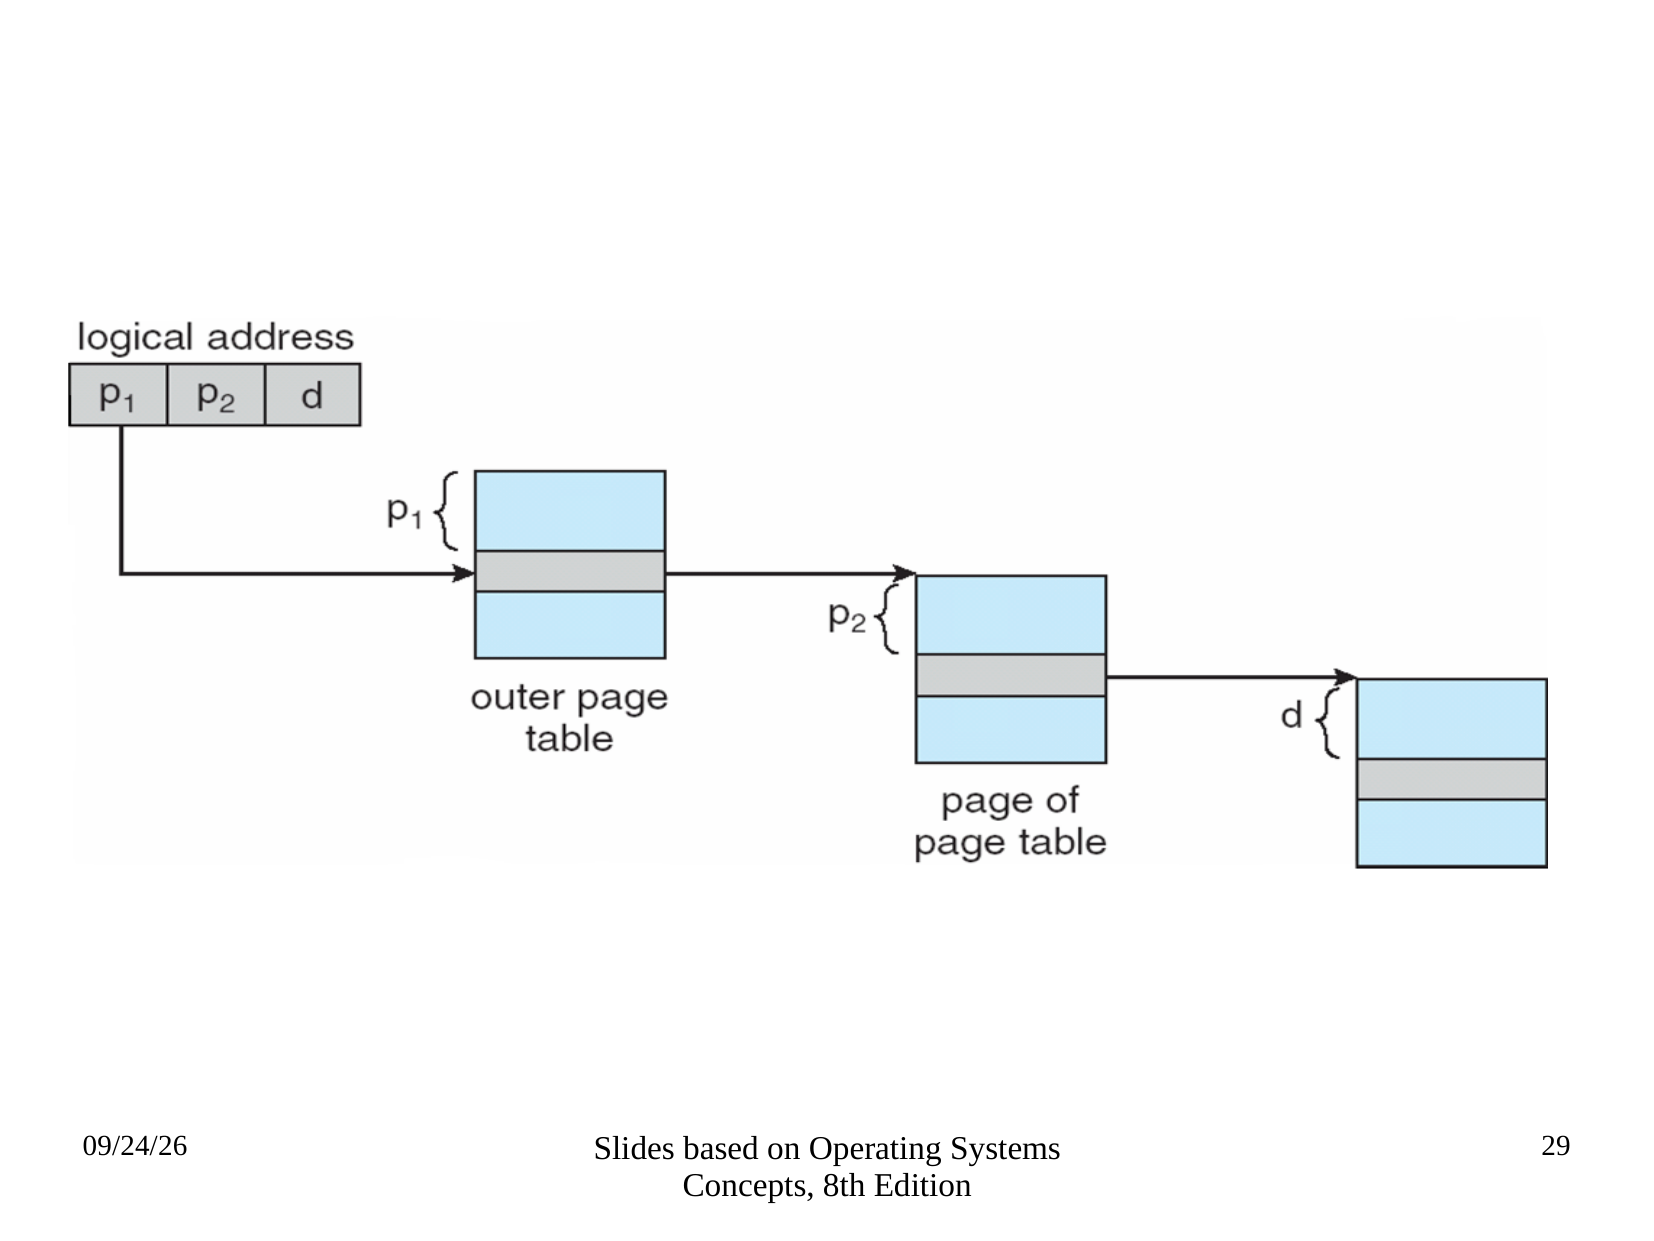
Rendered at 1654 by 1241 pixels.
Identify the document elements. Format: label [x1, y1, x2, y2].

picture [67, 314, 1548, 871]
